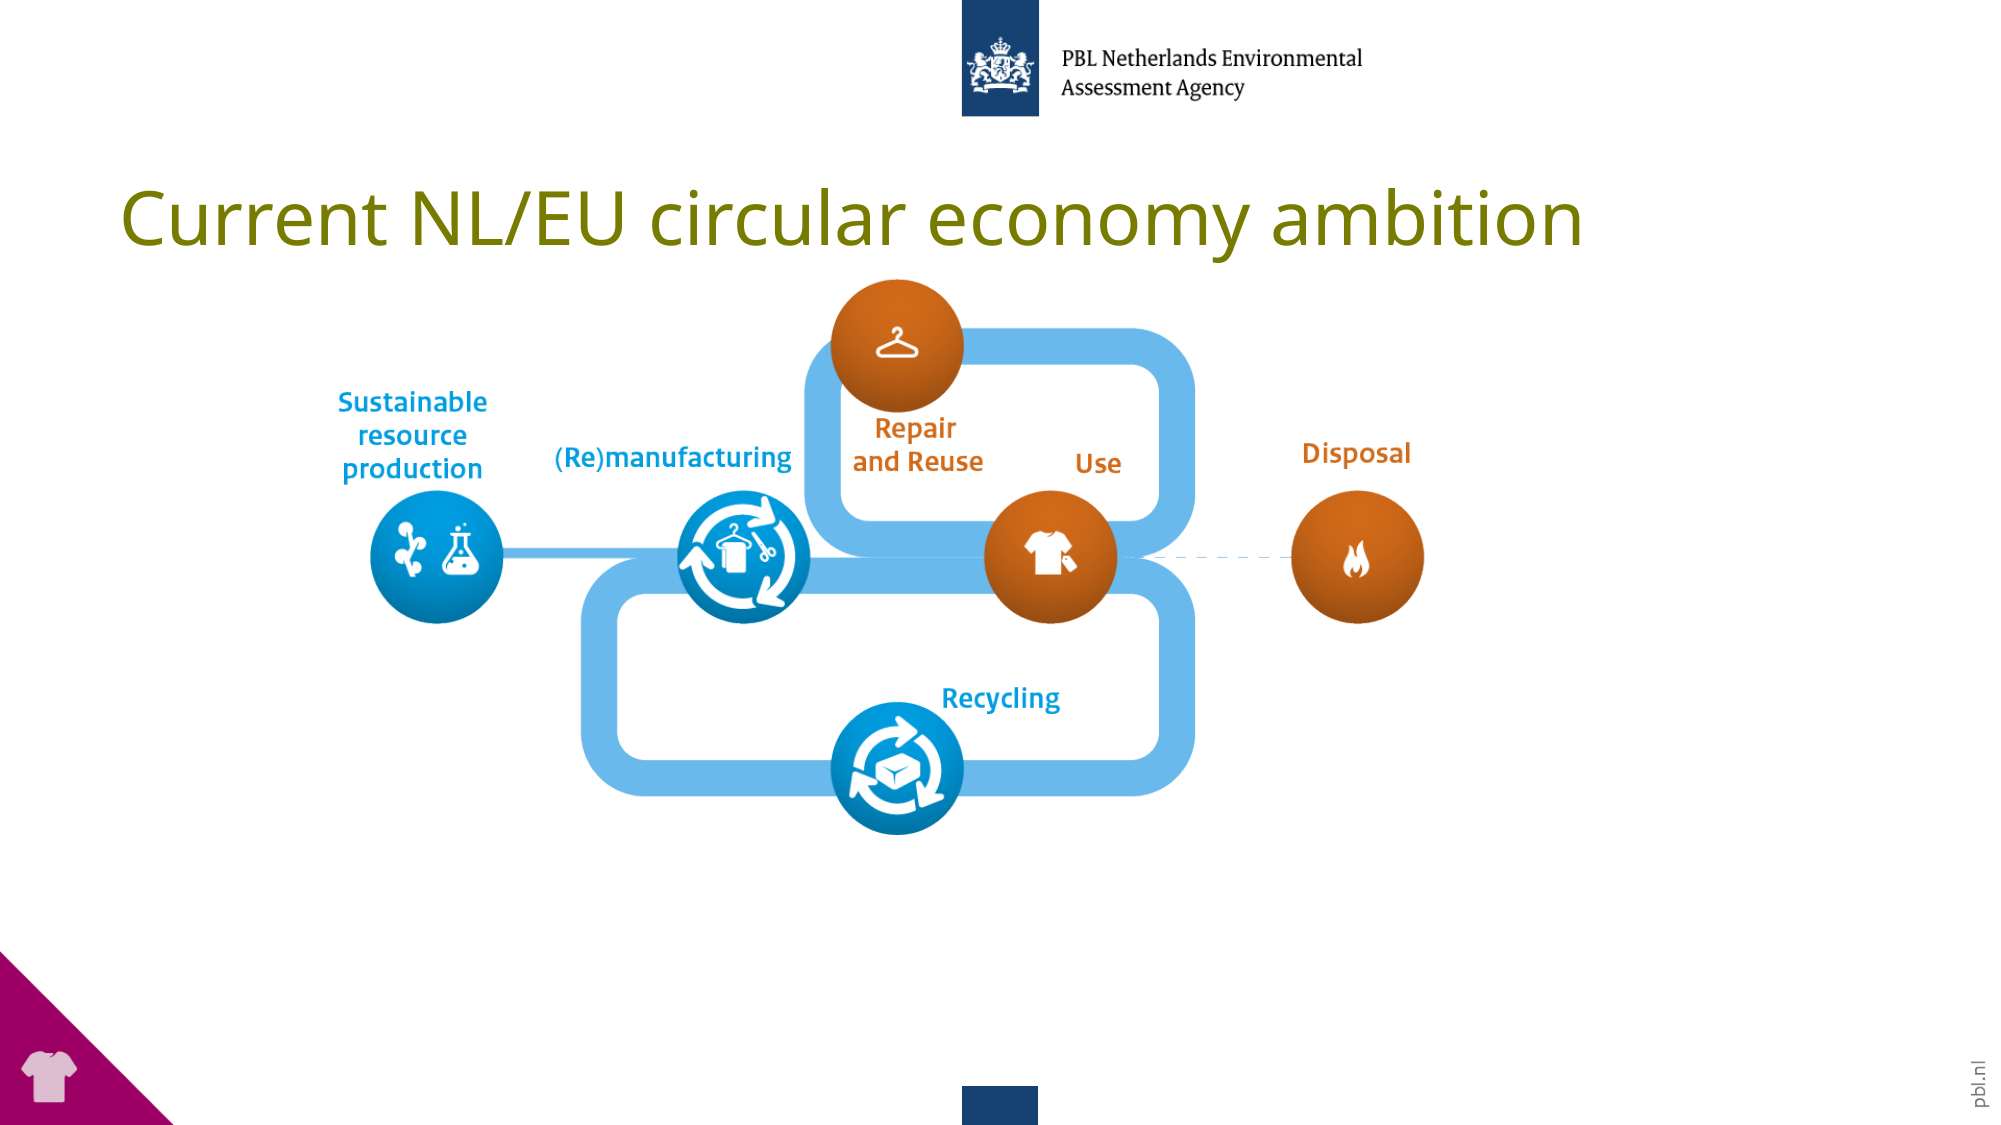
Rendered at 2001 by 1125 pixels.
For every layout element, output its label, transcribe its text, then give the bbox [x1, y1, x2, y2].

title Current NL/EU circular economy ambition [104, 172, 1897, 329]
picture [0, 0, 2000, 1125]
